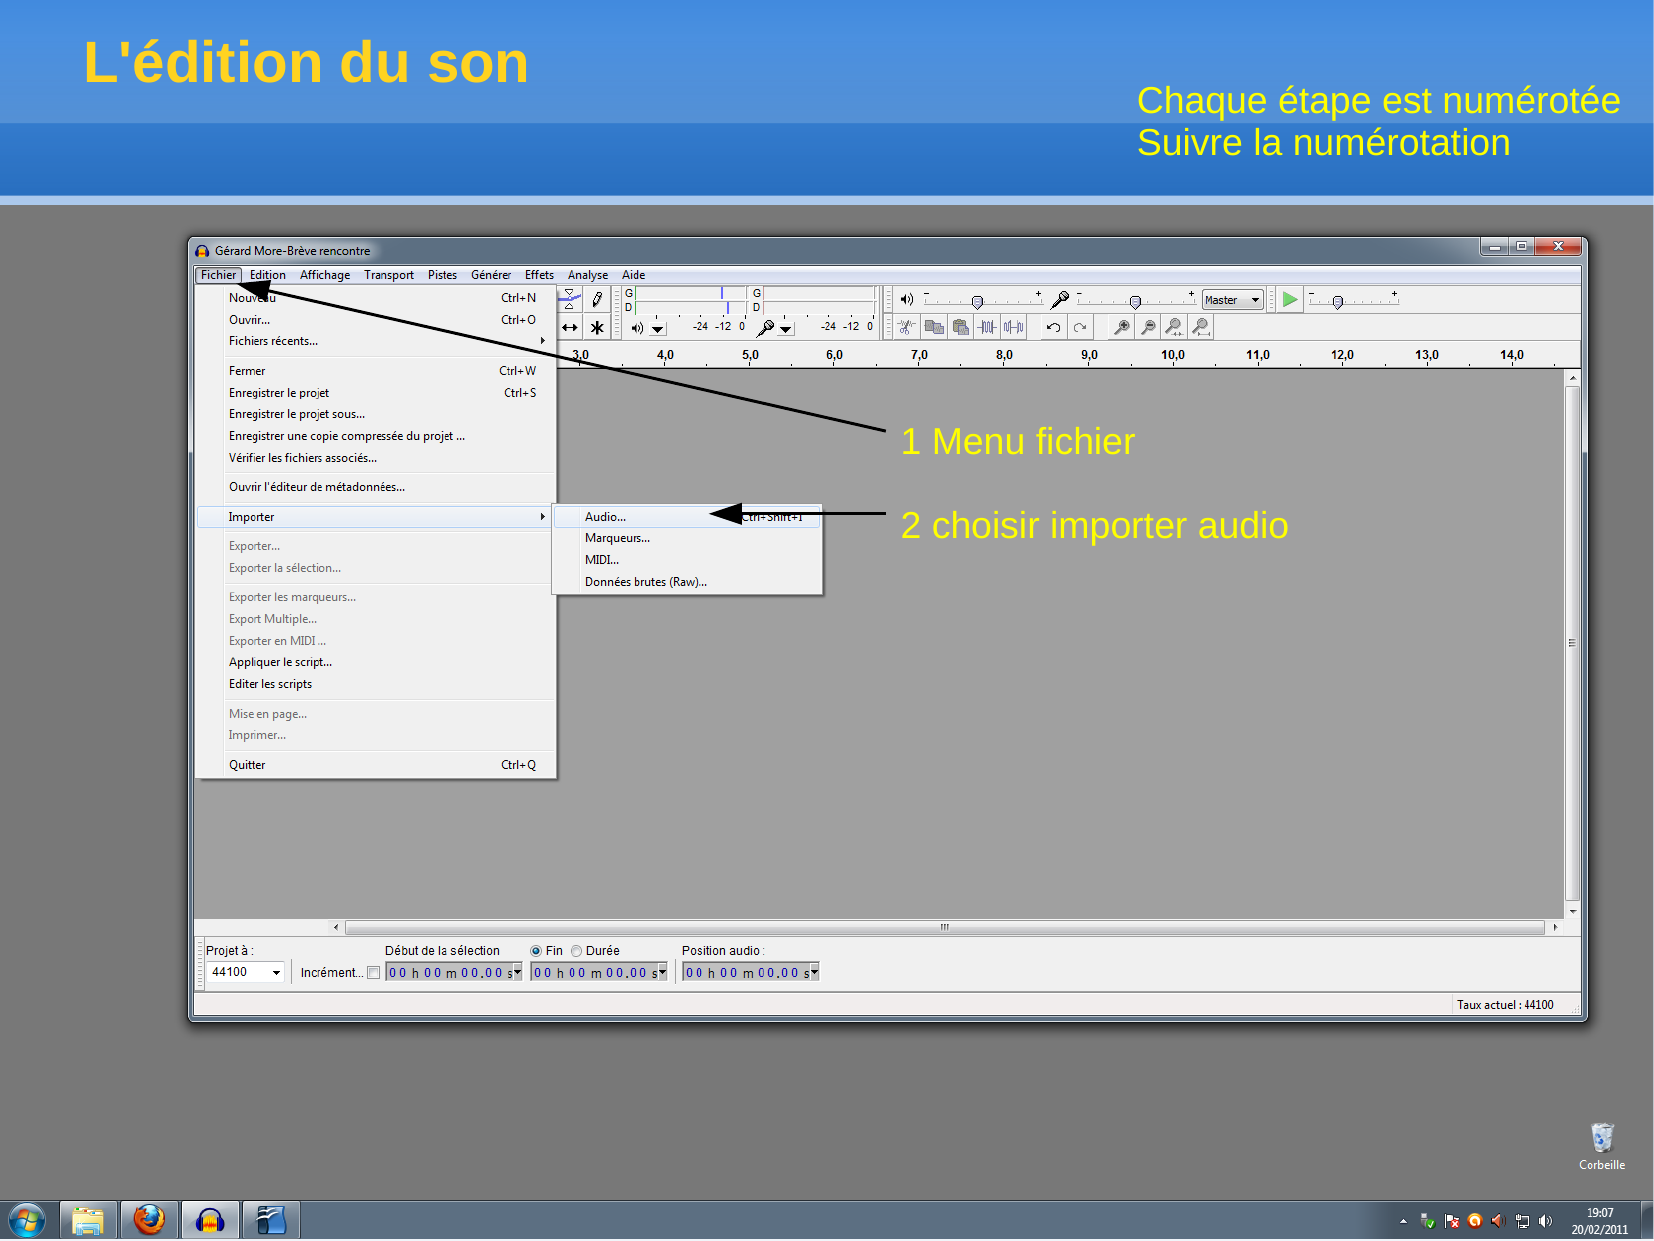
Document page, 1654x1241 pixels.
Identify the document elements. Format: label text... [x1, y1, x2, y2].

text_box Chaque étape est numérotée Suivre la numérotation [1122, 72, 1637, 172]
title L'édition du son [6, 17, 609, 107]
text_box 1 Menu fichier 2 choisir importer audio [885, 413, 1305, 555]
picture [0, 0, 1654, 1239]
